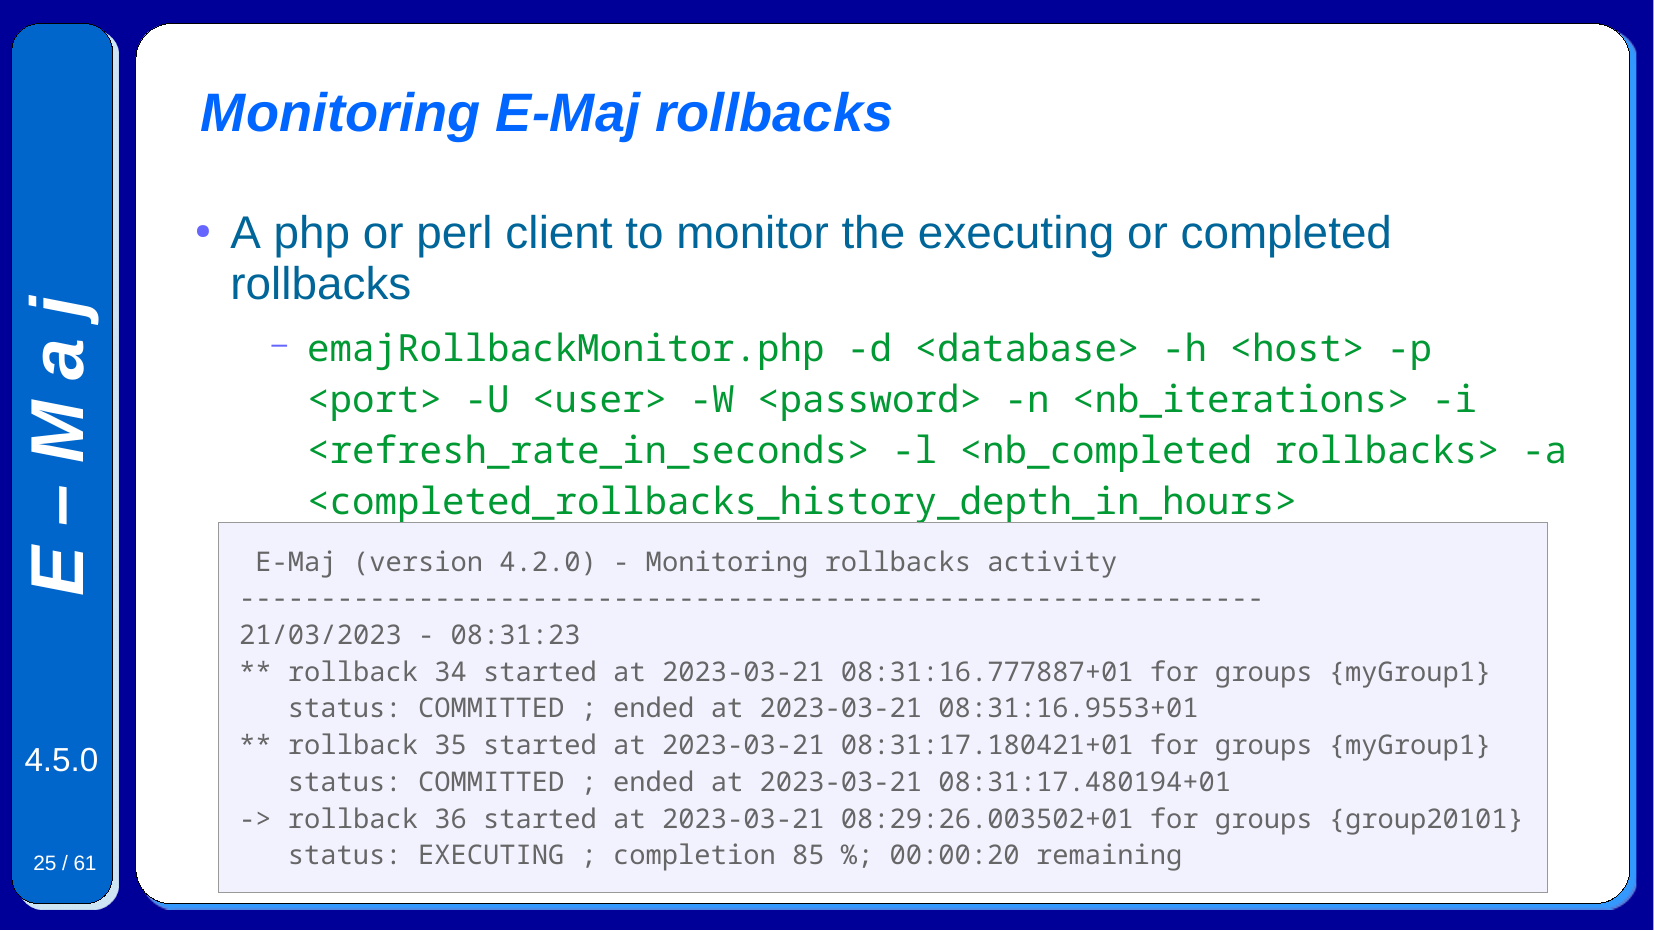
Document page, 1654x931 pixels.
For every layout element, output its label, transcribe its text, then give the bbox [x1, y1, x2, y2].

title Monitoring E-Maj rollbacks [200, 34, 1575, 191]
text_box E-Maj (version 4.2.0) - Monitoring rollbacks activity --------------------------------------------------------------- 21/03/2023 - 08:31:23 ** rollback 34 started at 2023-03-21 08:31:16.777887+01 for groups {myGroup1} status: COMMITTED ; ended at 2023-03-21 08:31:16.9553+01 ** rollback 35 started at 2023-03-21 08:31:17.180421+01 for groups {myGroup1} status: COMMITTED ; ended at 2023-03-21 08:31:17.480194+01 -> rollback 36 started at 2023-03-21 08:29:26.003502+01 for groups {group20101} status: EXECUTING ; completion 85 %; 00:00:20 remaining [218, 522, 1548, 878]
list A php or perl client to monitor the executing or completed rollbacks emajRollbackMonitor.php -d <database> -h <host> -p <port> -U <user> -W <password> -n <nb_iterations> -i <refresh_rate_in_seconds> -l <nb_completed rollbacks> -a <completed_rollbacks_history_depth_in_hours> [177, 206, 1587, 502]
